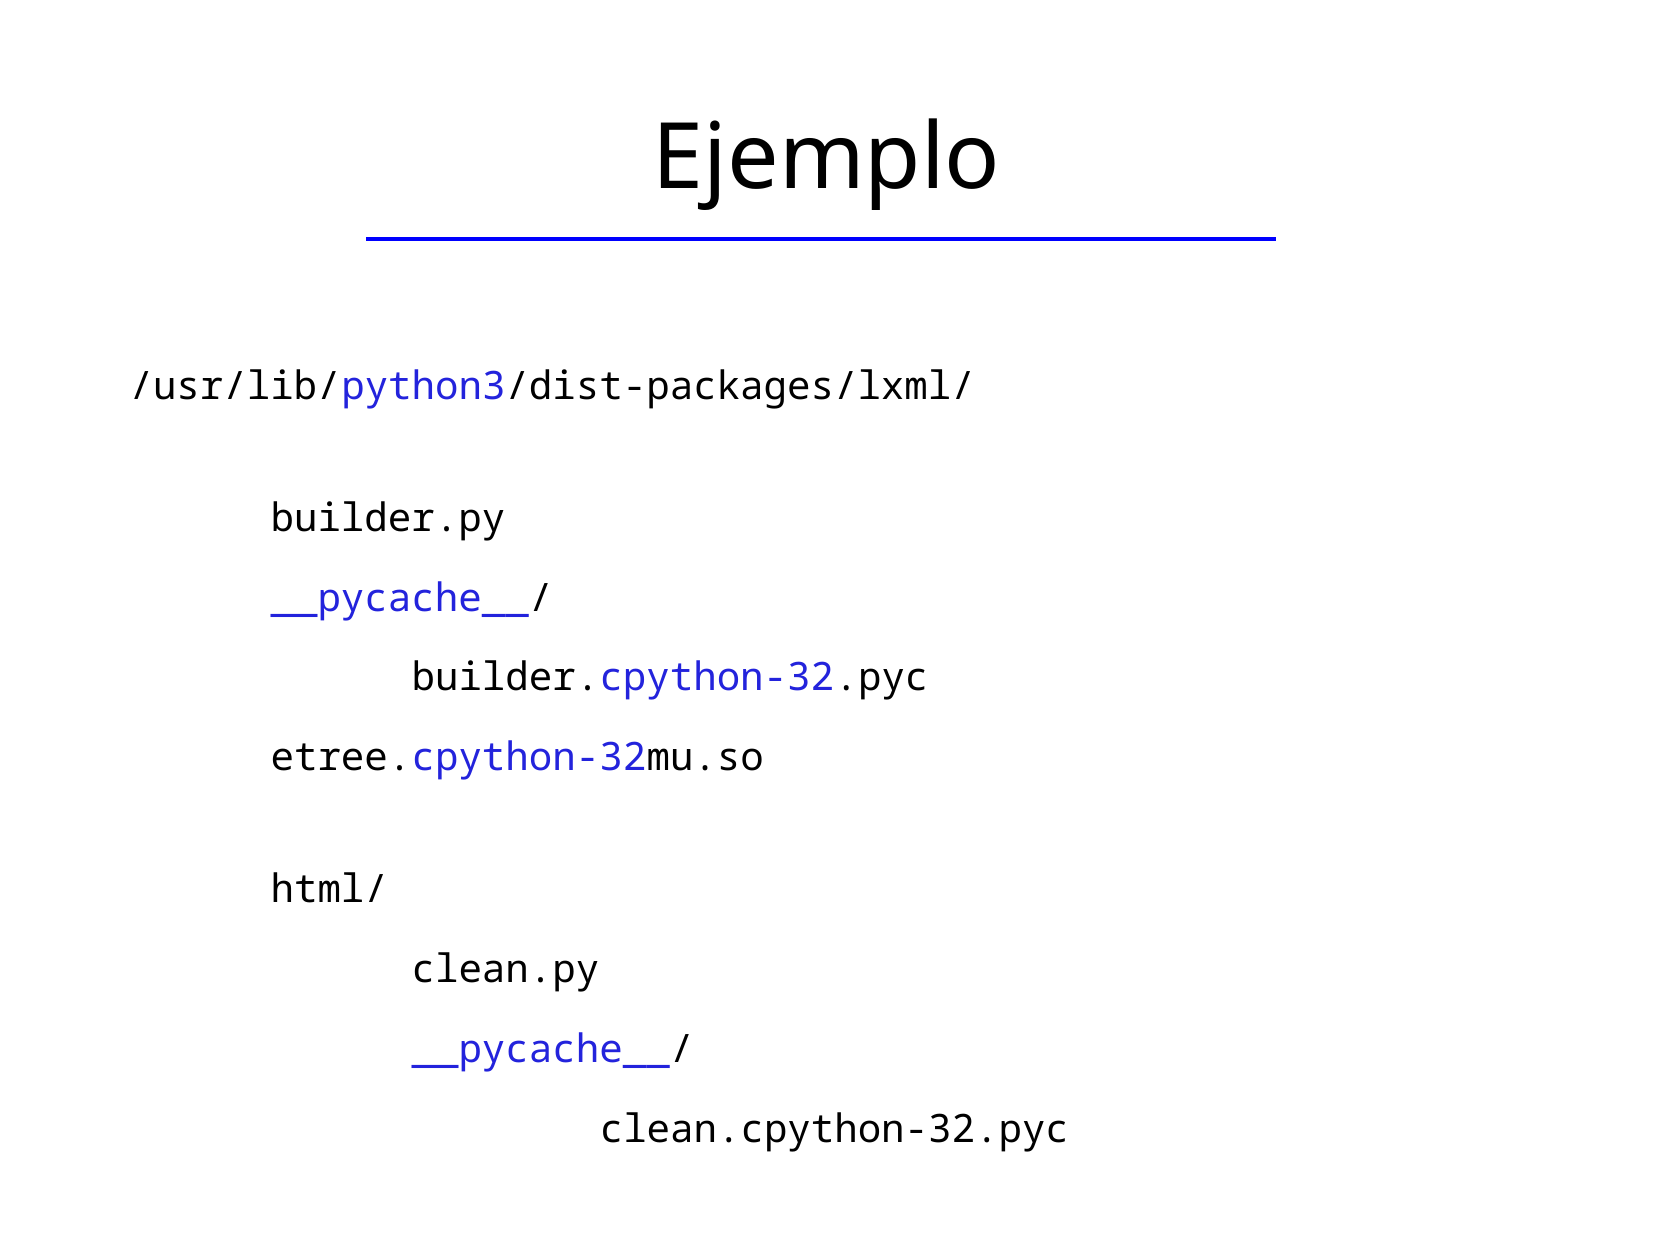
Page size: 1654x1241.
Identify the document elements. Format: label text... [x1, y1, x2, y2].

list /usr/lib/python3/dist-packages/lxml/ builder.py __pycache__/ builder.cpython-32.pyc etree.cpython-32mu.so html/ clean.py __pycache__/ clean.cpython-32.pyc [82, 330, 1538, 1170]
title Ejemplo [82, 49, 1571, 257]
